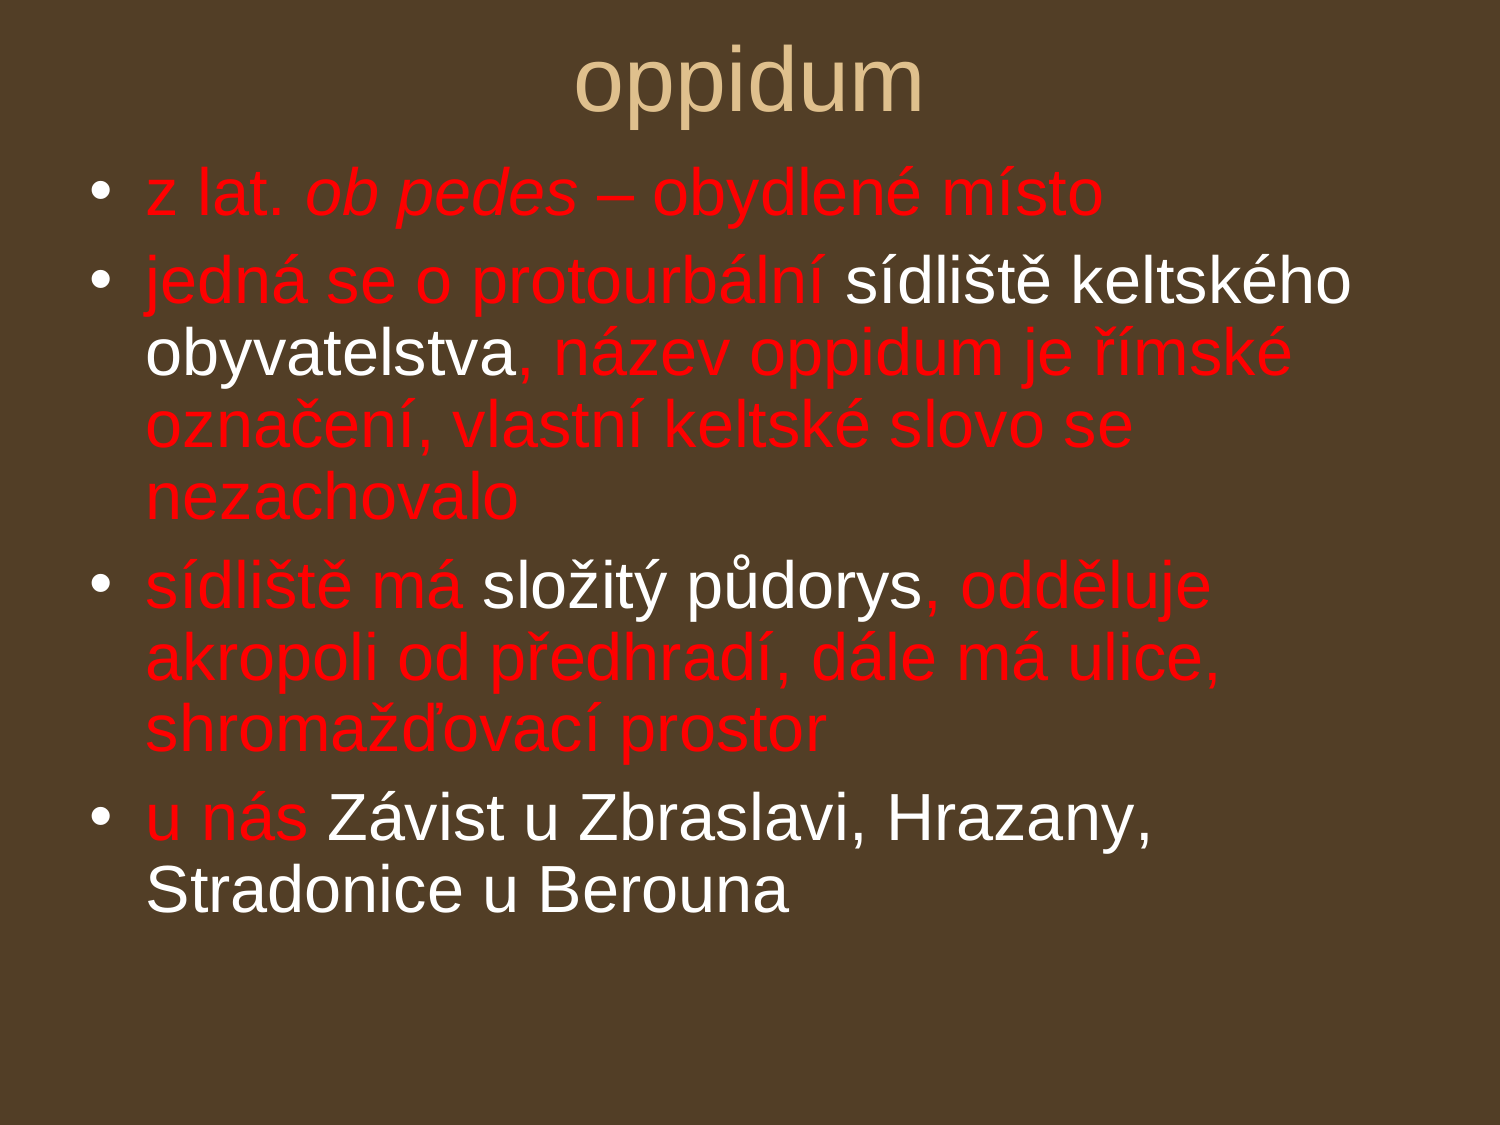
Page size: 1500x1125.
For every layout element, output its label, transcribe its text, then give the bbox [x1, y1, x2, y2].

title oppidum [75, 0, 1426, 149]
list z lat. ob pedes – obydlené místo jedná se o protourbální sídliště keltského obyvatelstva, název oppidum je římské označení, vlastní keltské slovo se nezachovalo sídliště má složitý půdorys, odděluje akropoli od předhradí, dále má ulice, shromažďovací prostor u nás Závist u Zbraslavi, Hrazany, Stradonice u Berouna [75, 149, 1426, 1005]
